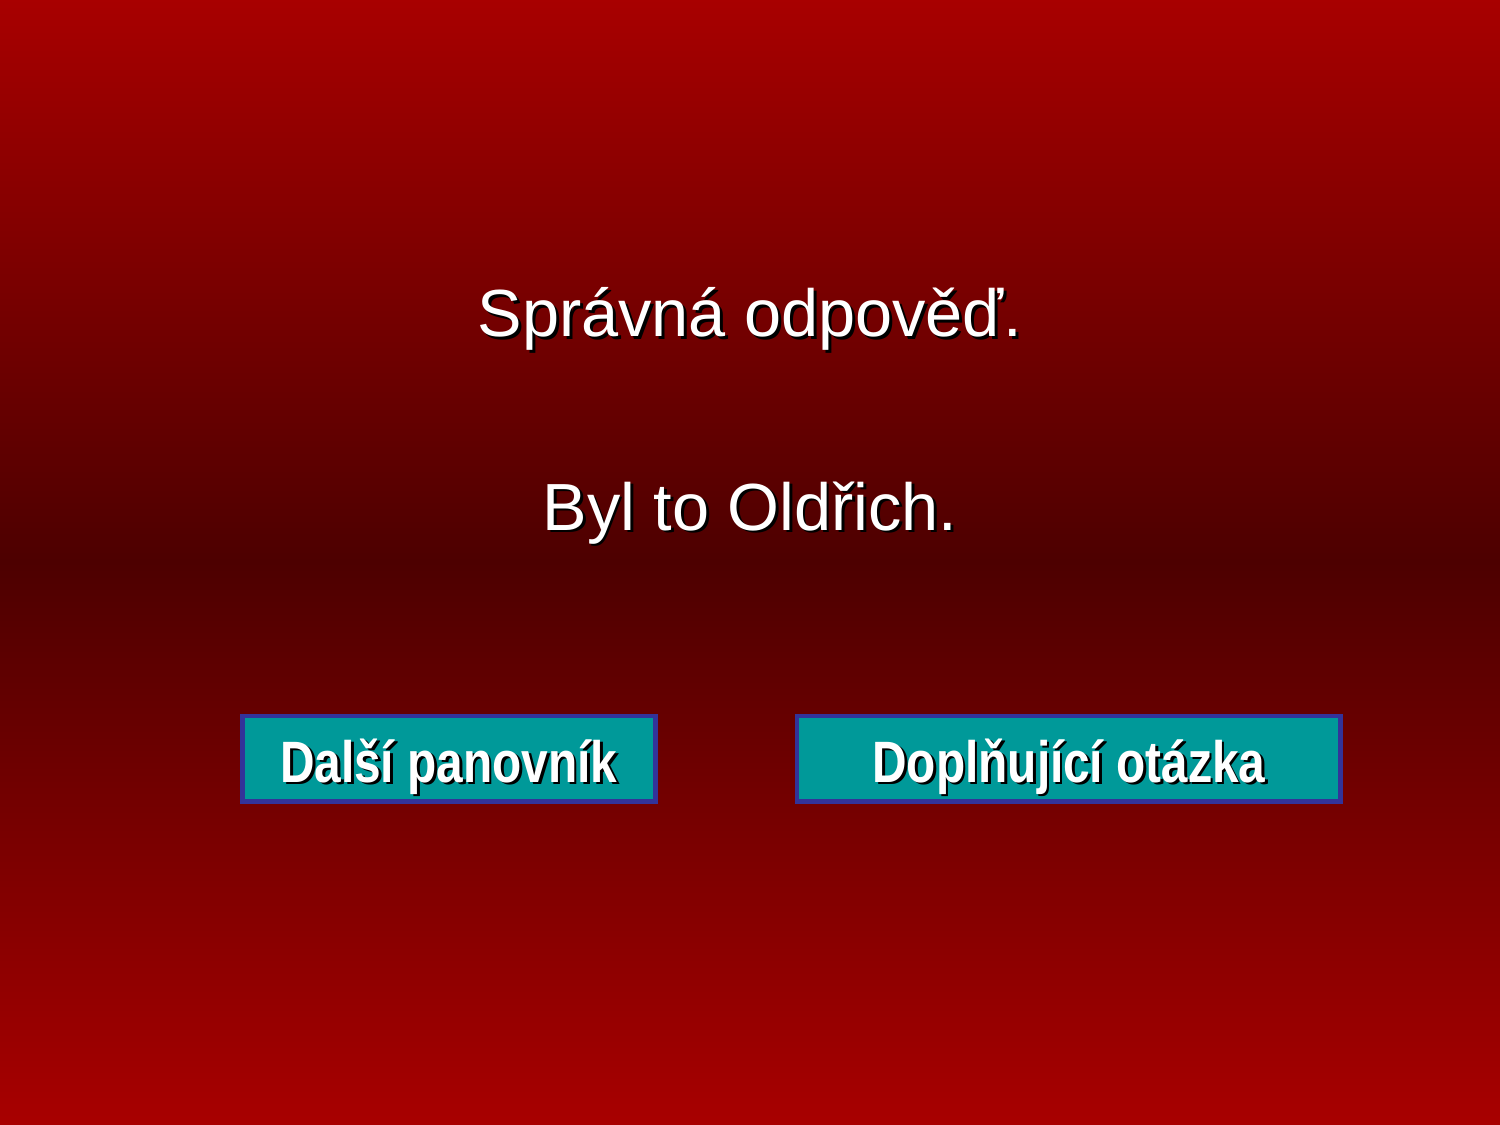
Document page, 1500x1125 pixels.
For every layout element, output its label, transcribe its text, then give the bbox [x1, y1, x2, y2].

text_box Další panovník [242, 716, 656, 802]
list Správná odpověď. Byl to Oldřich. [75, 262, 1426, 1006]
text_box Doplňující otázka [797, 716, 1341, 802]
